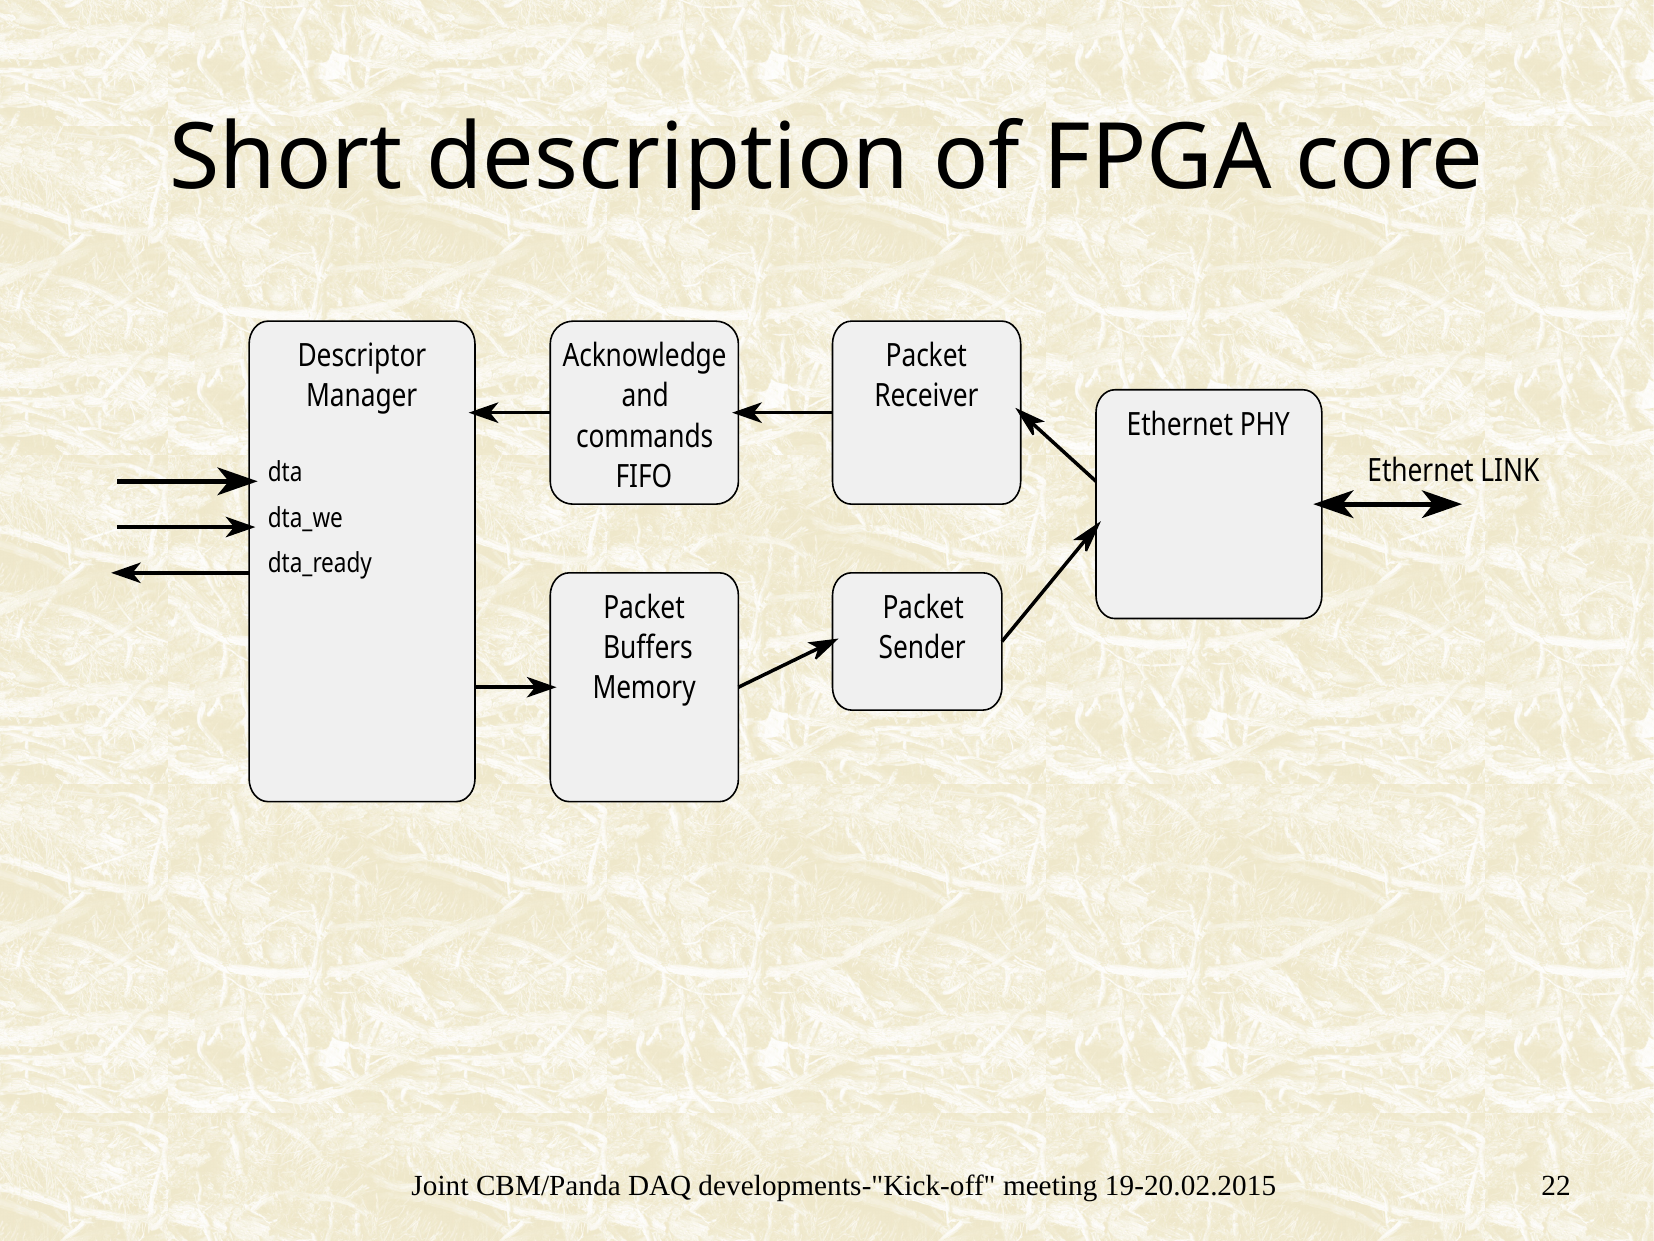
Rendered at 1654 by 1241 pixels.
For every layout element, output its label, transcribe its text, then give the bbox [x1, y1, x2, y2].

title Short description of FPGA core [82, 49, 1571, 257]
picture [0, 0, 1654, 1241]
